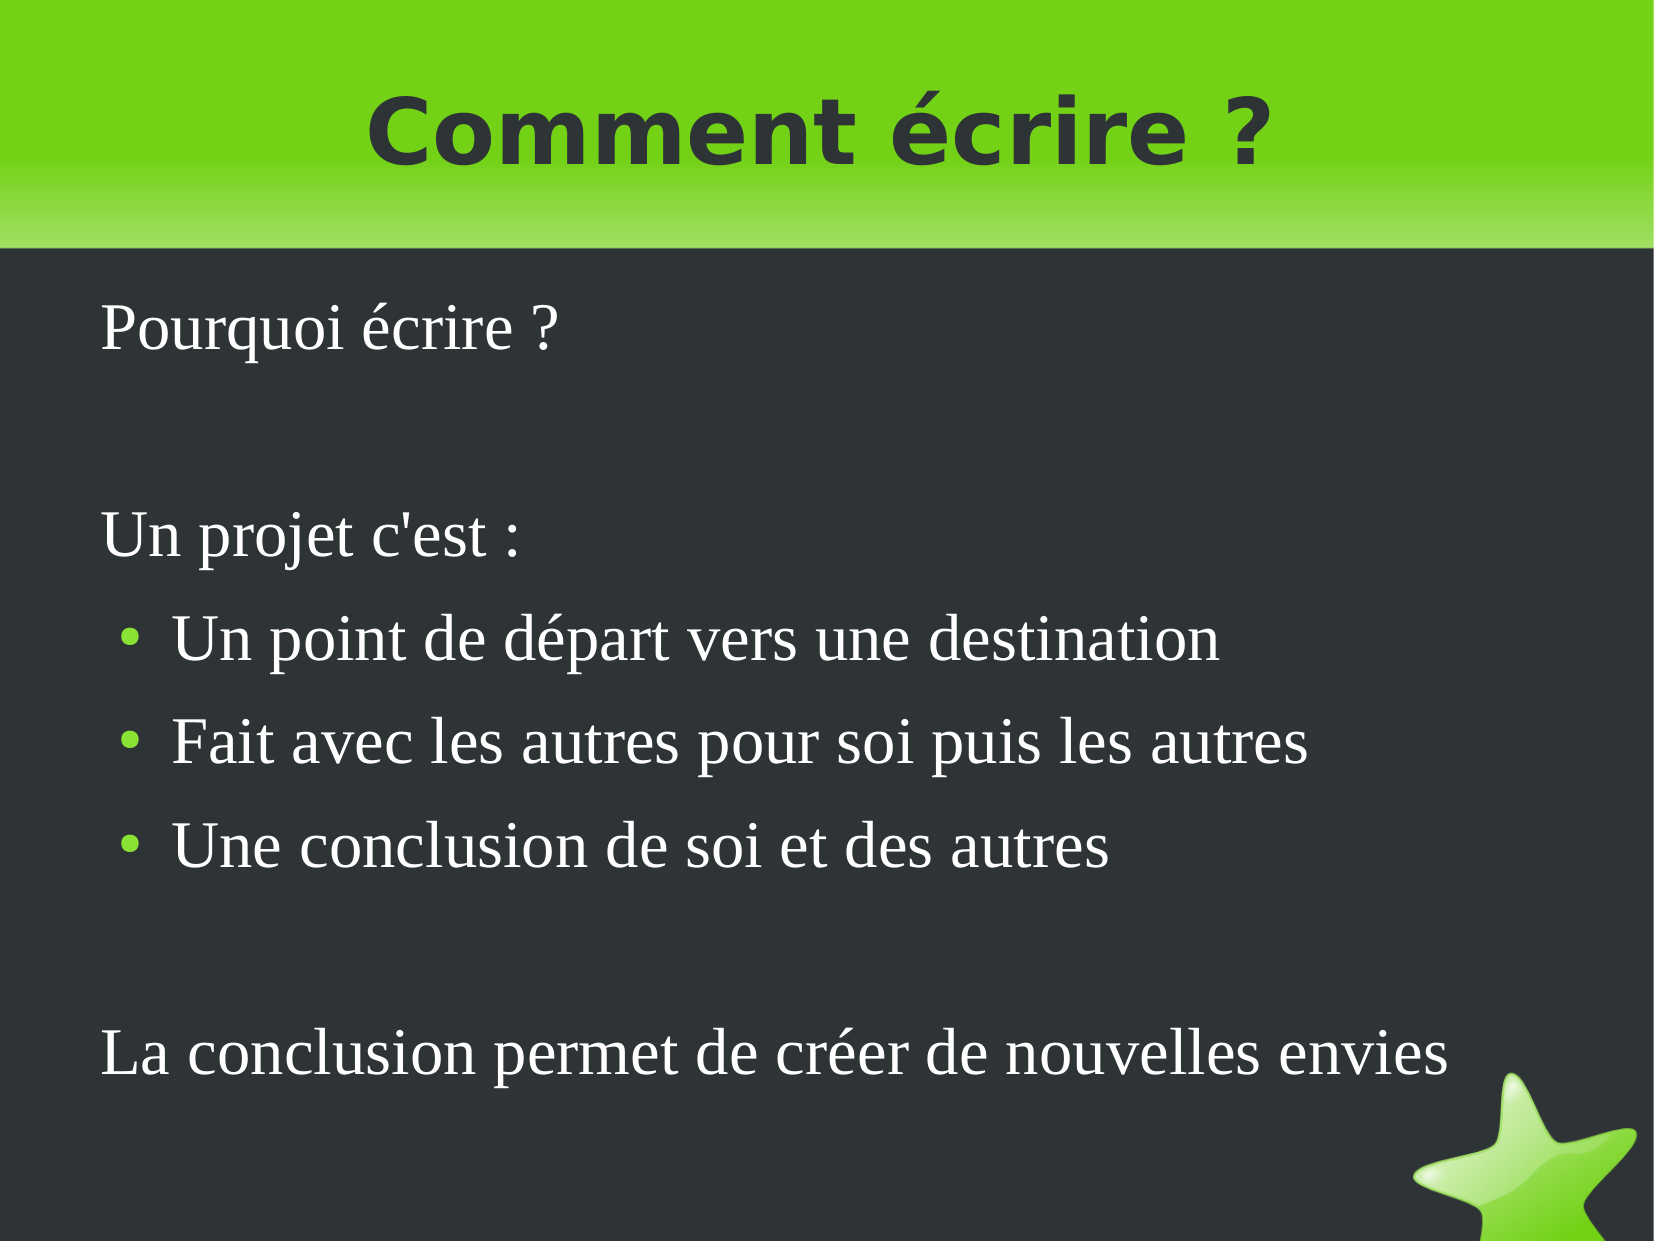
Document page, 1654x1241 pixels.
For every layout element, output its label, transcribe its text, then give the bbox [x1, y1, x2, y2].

list Pourquoi écrire ? Un projet c'est : Un point de départ vers une destination Fait avec les autres pour soi puis les autres Une conclusion de soi et des autres La conclusion permet de créer de nouvelles envies [82, 290, 1571, 1144]
picture [0, 0, 1654, 1241]
title Comment écrire ? [76, 36, 1565, 229]
